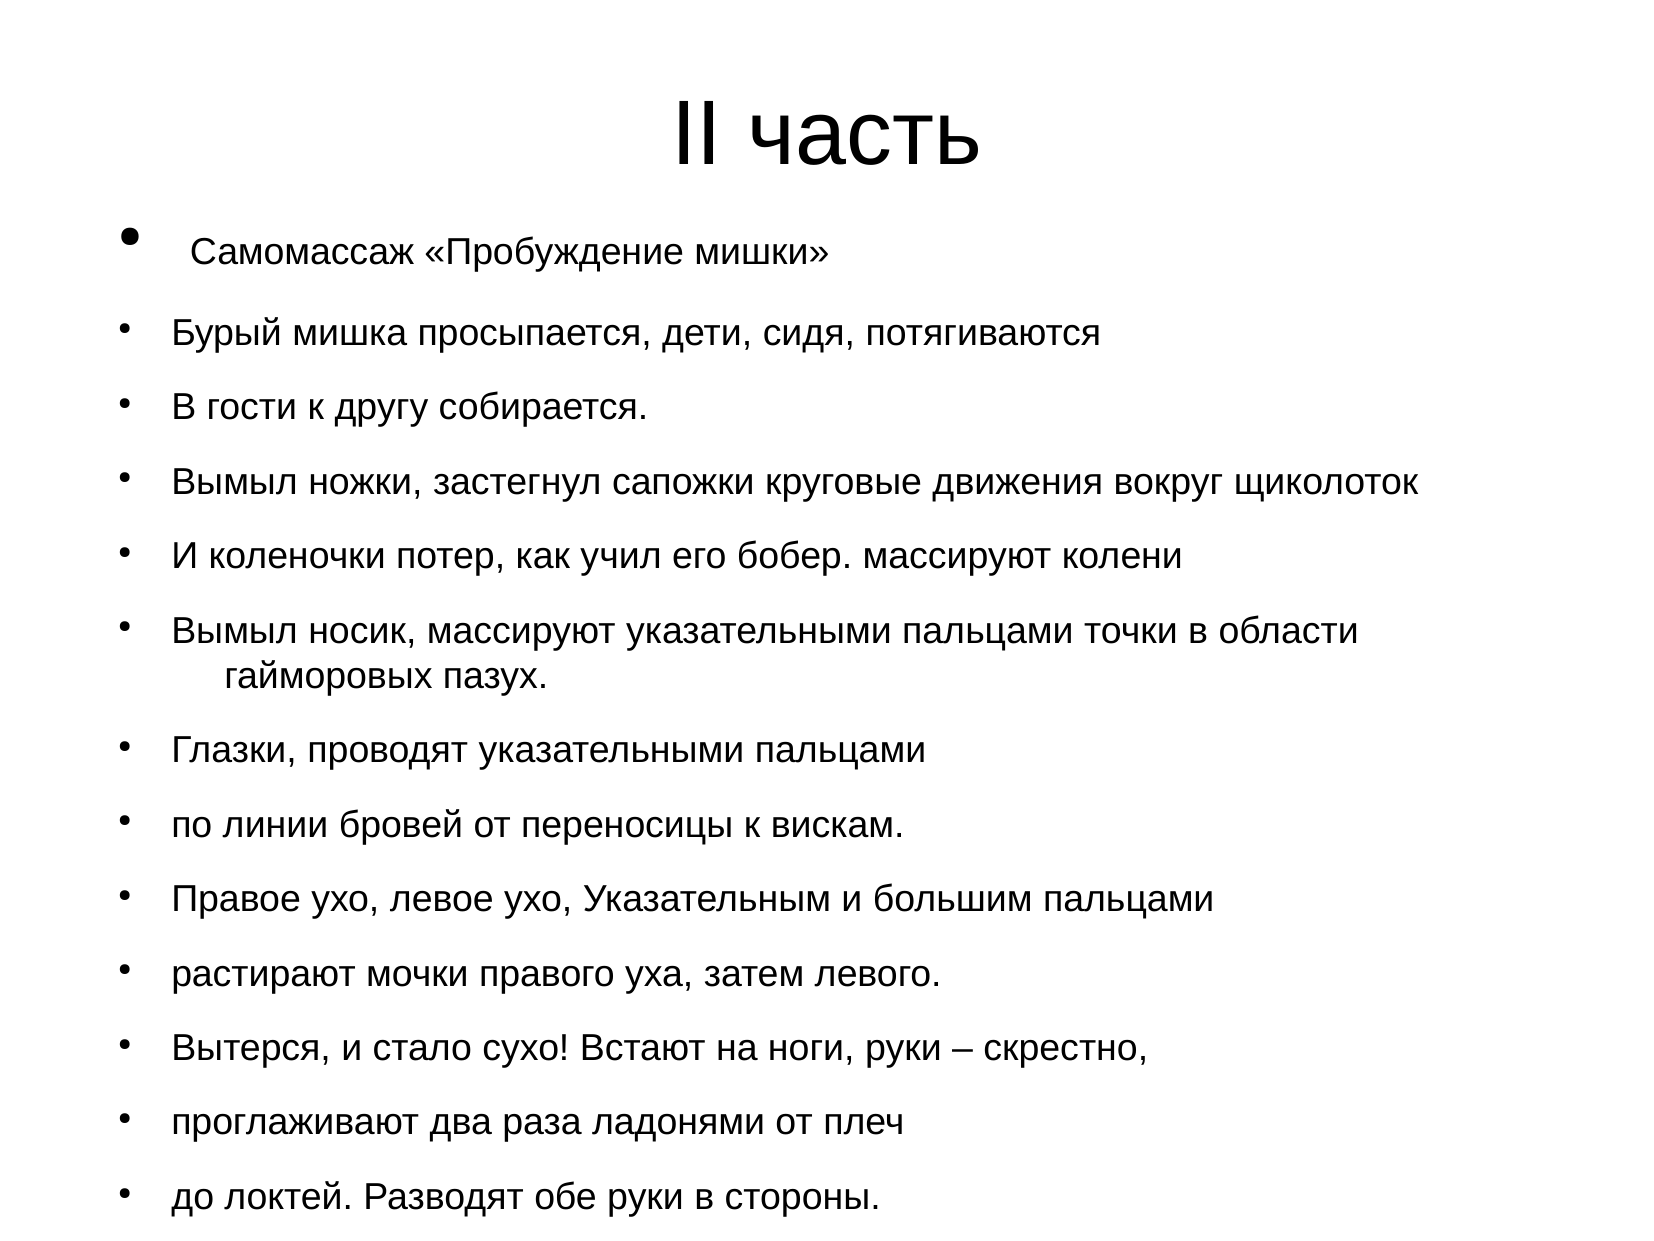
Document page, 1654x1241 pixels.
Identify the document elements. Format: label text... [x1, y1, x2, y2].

title II часть [82, 49, 1571, 198]
list Самомассаж «Пробуждение мишки» Бурый мишка просыпается, дети, сидя, потягиваются В гости к другу собирается. Вымыл ножки, застегнул сапожки круговые движения вокруг щиколоток И коленочки потер, как учил его бобер. массируют колени Вымыл носик, массируют указательными пальцами точки в области гайморовых пазух. Глазки, проводят указательными пальцами по линии бровей от переносицы к вискам. Правое ухо, левое ухо, Указательным и большим пальцами растирают мочки правого уха, затем левого. Вытерся, и стало сухо! Встают на ноги, руки – скрестно, проглаживают два раза ладонями от плеч до локтей. Разводят обе руки в стороны. [82, 198, 1571, 1241]
